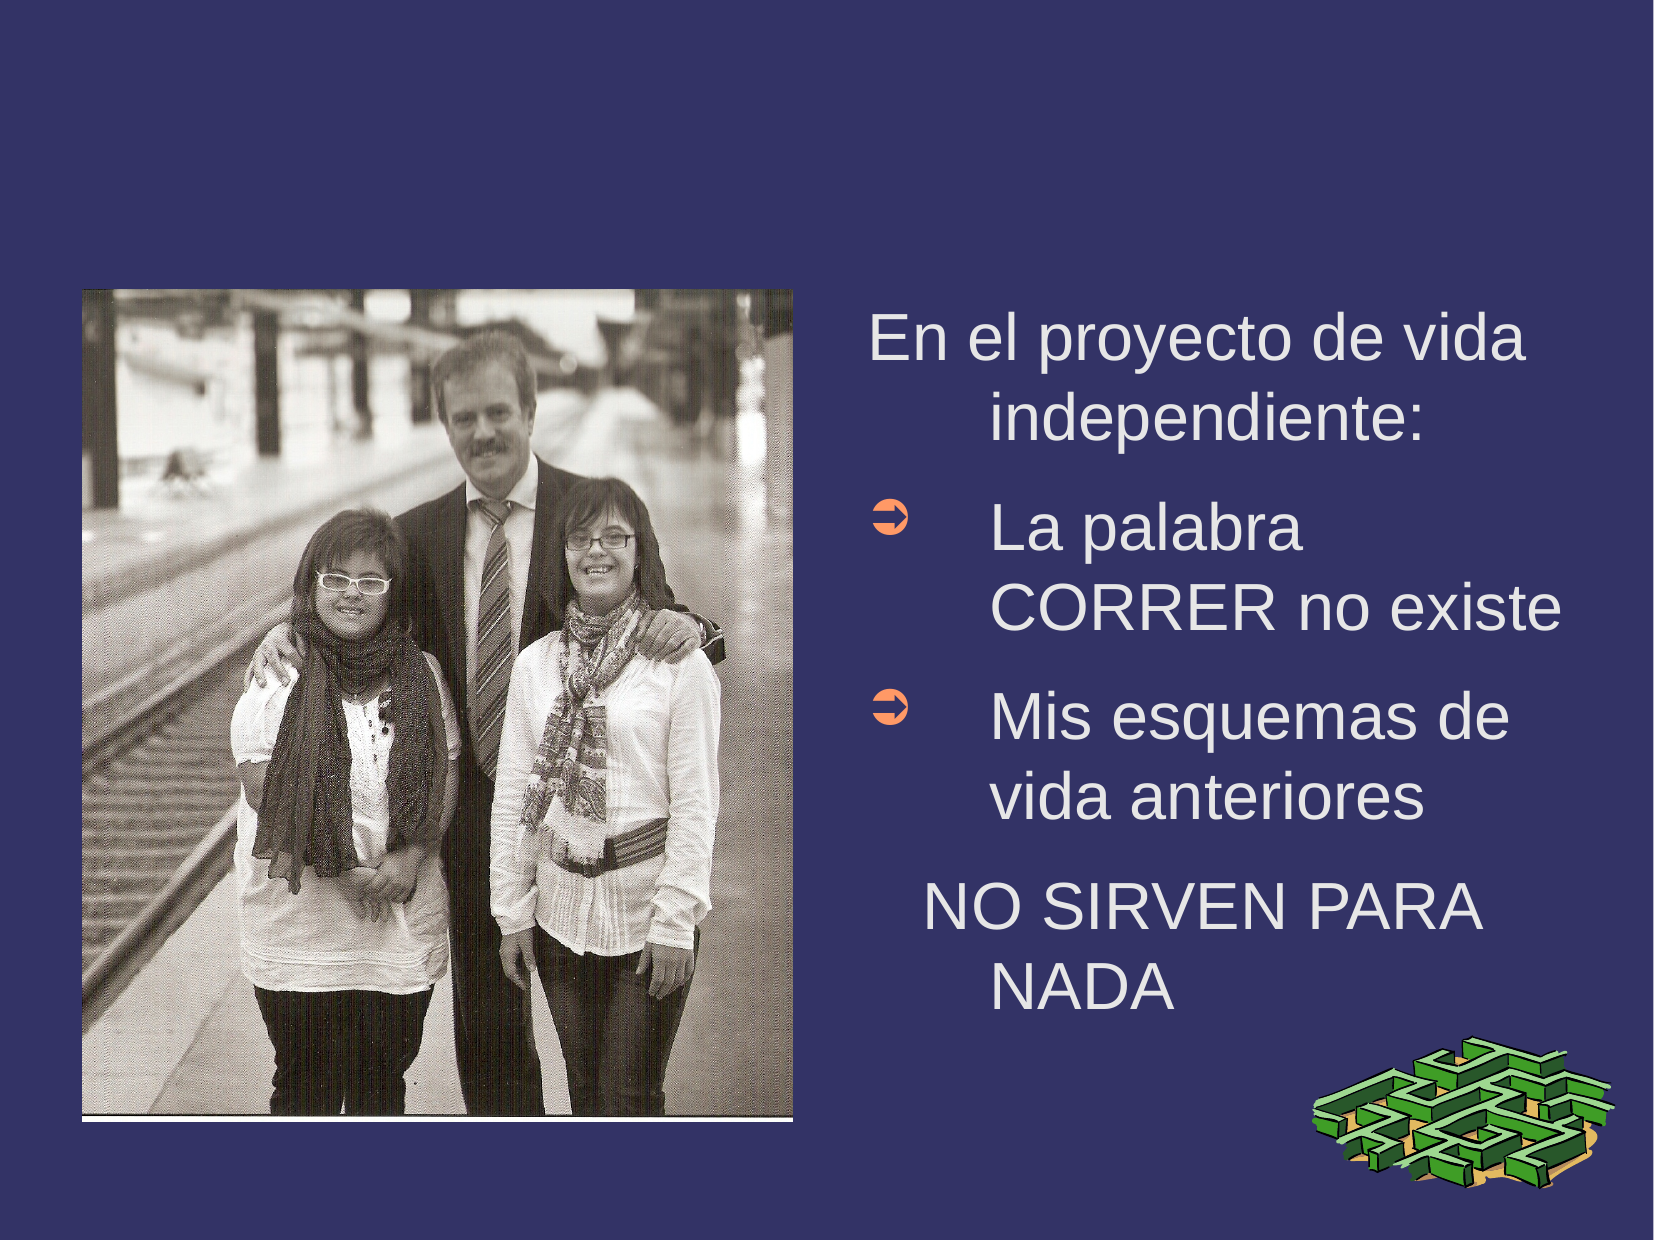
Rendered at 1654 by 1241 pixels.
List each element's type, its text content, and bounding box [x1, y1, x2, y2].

list En el proyecto de vida independiente: La palabra CORRER no existe Mis esquemas de vida anteriores NO SIRVEN PARA NADA [850, 289, 1577, 1112]
picture [82, 289, 793, 1122]
